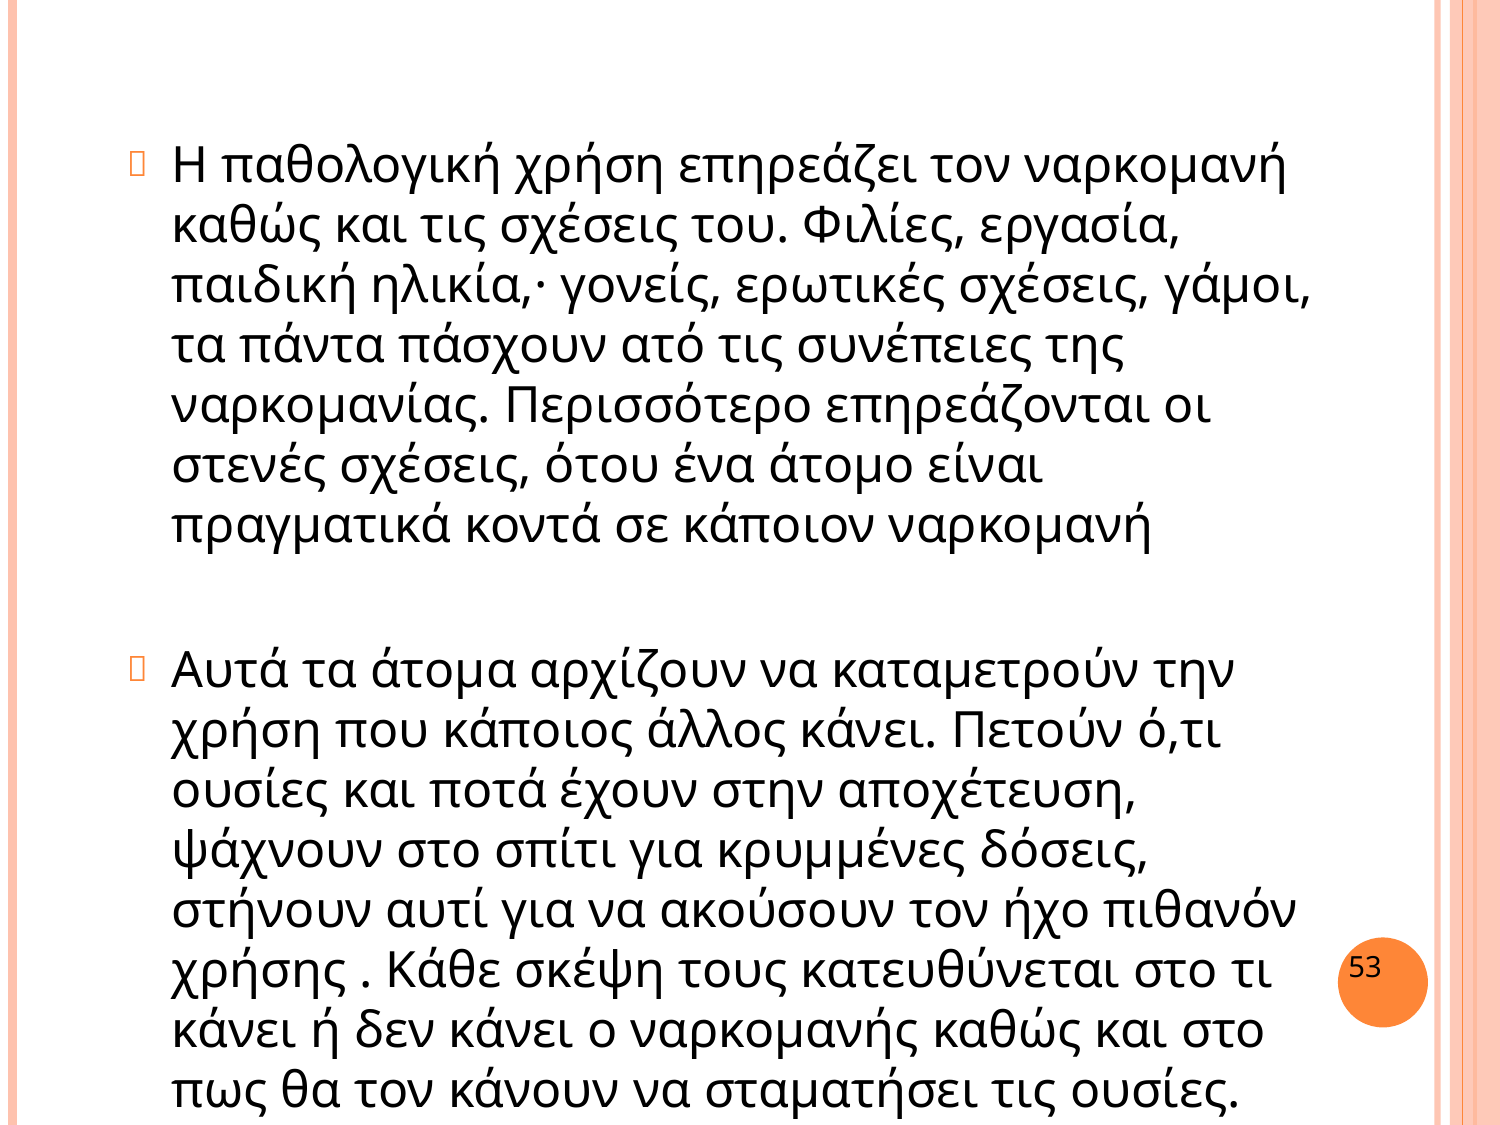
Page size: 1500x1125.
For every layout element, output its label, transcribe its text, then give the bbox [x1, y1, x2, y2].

list Η παθολογική χρήση επηρεάζει τον ναρκομανή καθώς και τις σχέσεις του. Φιλίες, εργασία, παιδική ηλικία,· γονείς, ερωτικές σχέσεις, γάμοι, τα πάντα πάσχουν ατό τις συνέπειες της ναρκομανίας. Περισσότερο επηρεάζονται οι στενές σχέσεις, ότου ένα άτομο είναι πραγματικά κοντά σε κάποιον ναρκομανή Αυτά τα άτομα αρχίζουν να καταμετρούν την χρήση που κάποιος άλλος κάνει. Πετούν ό,τι ουσίες και ποτά έχουν στην αποχέτευση, ψάχνουν στο σπίτι για κρυμμένες δόσεις, στήνουν αυτί για να ακούσουν τον ήχο πιθανόν χρήσης . Κάθε σκέψη τους κατευθύνεται στο τι κάνει ή δεν κάνει ο ναρκομανής καθώς και στο πως θα τον κάνουν να σταματήσει τις ουσίες. [112, 125, 1338, 941]
slide_number <αριθμός> [1333, 940, 1434, 1027]
